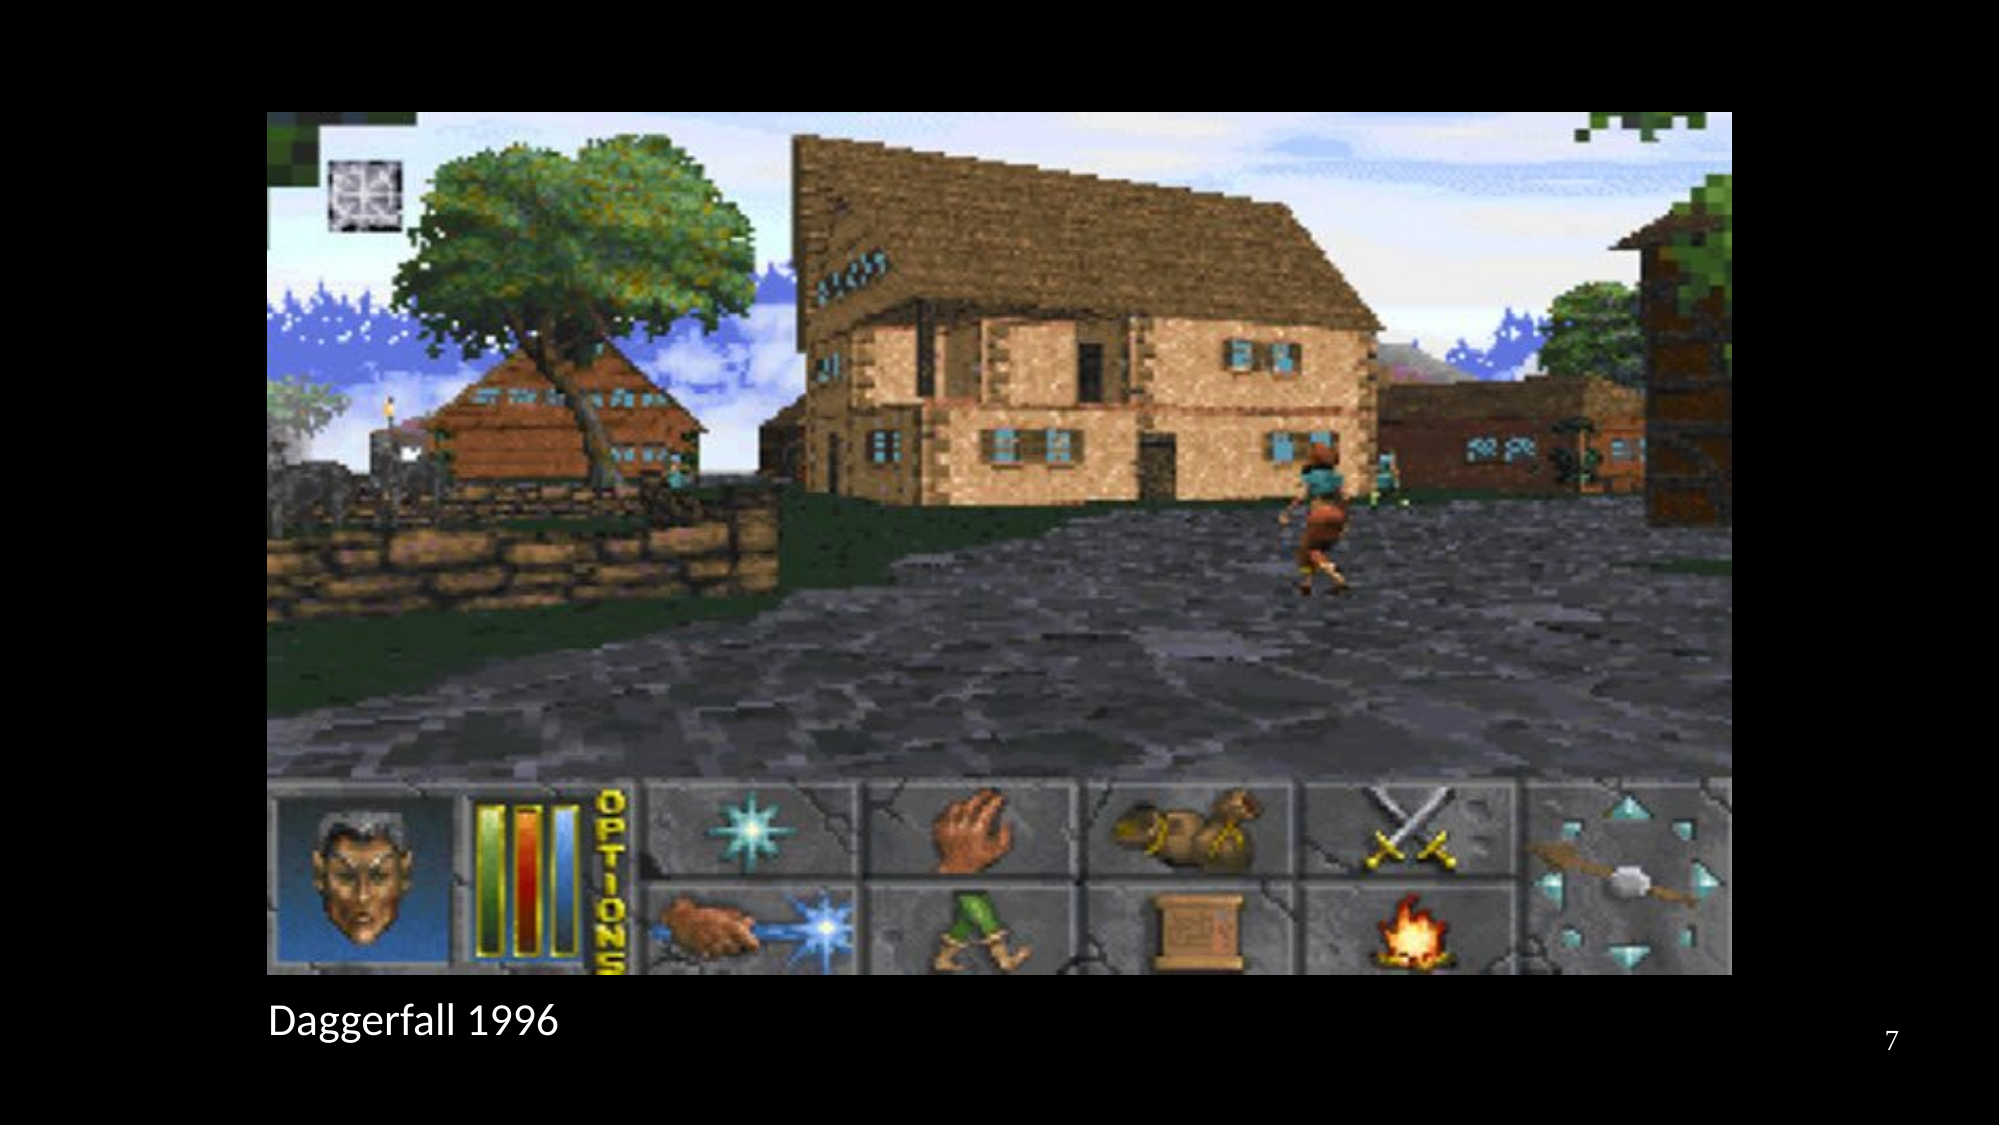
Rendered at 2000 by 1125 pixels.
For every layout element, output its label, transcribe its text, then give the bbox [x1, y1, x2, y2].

picture [267, 112, 1732, 976]
text_box Daggerfall 1996 [253, 981, 575, 1052]
